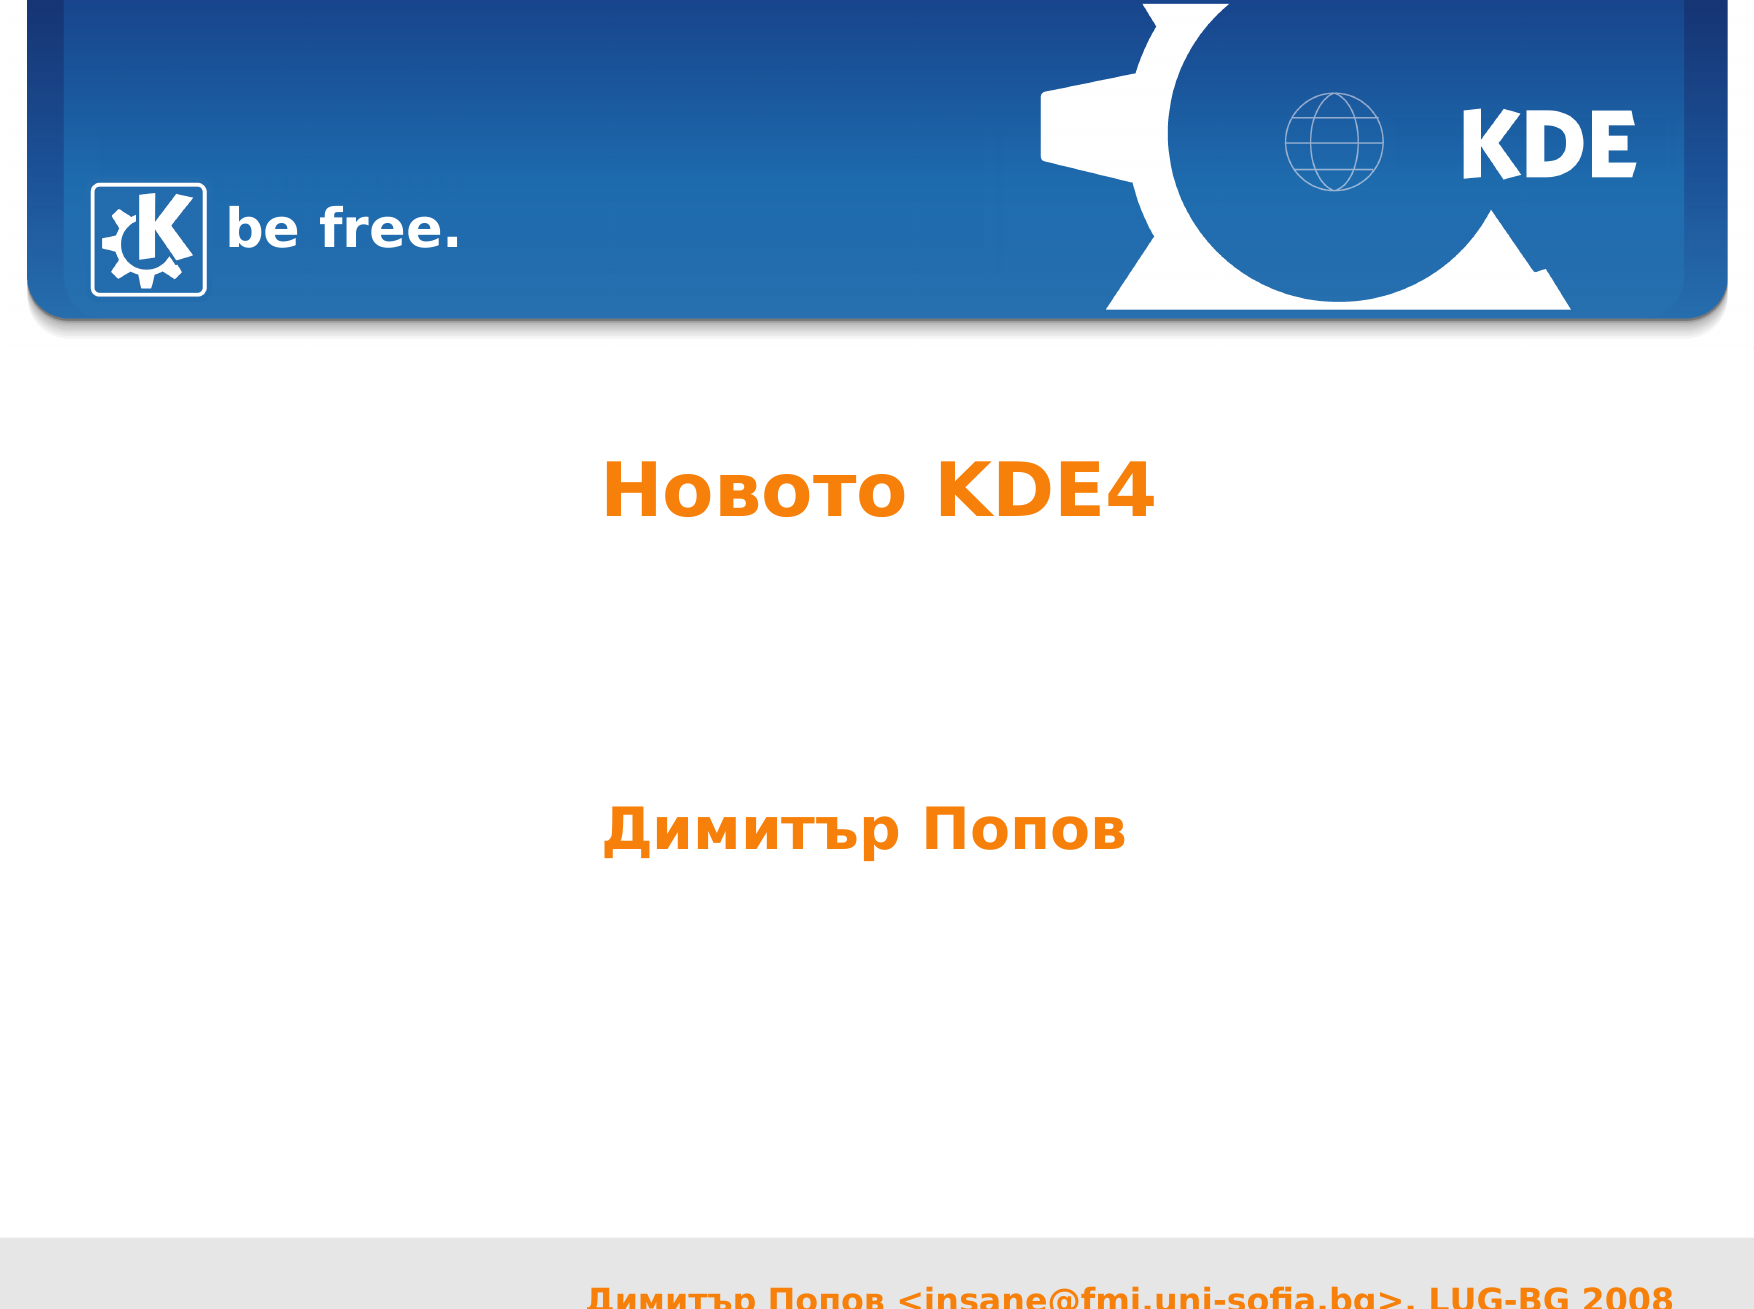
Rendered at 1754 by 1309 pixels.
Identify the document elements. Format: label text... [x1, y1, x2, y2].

text_box Новото KDE4 [122, 395, 1606, 498]
title be free. [225, 187, 1126, 271]
subtitle Димитър Попов [75, 562, 1654, 1164]
picture [0, 0, 1754, 349]
